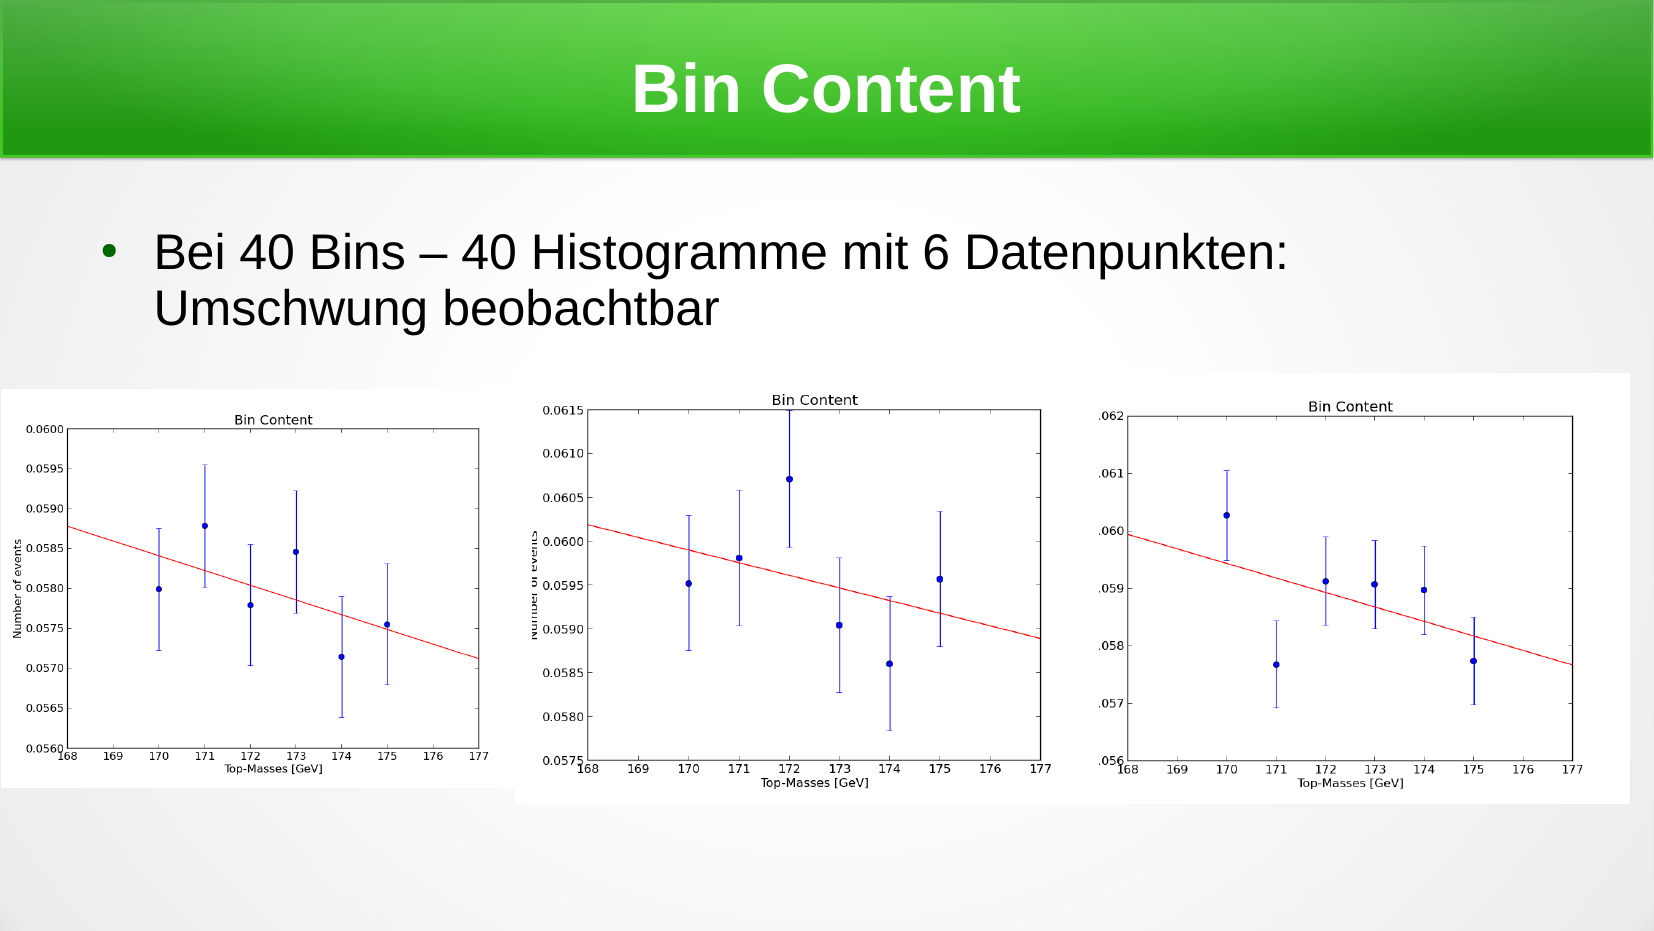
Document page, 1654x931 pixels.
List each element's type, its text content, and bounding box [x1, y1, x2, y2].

picture [1, 366, 1630, 804]
list Bei 40 Bins – 40 Histogramme mit 6 Datenpunkten: Umschwung beobachtbar [82, 224, 1571, 389]
title Bin Content [82, 35, 1571, 142]
